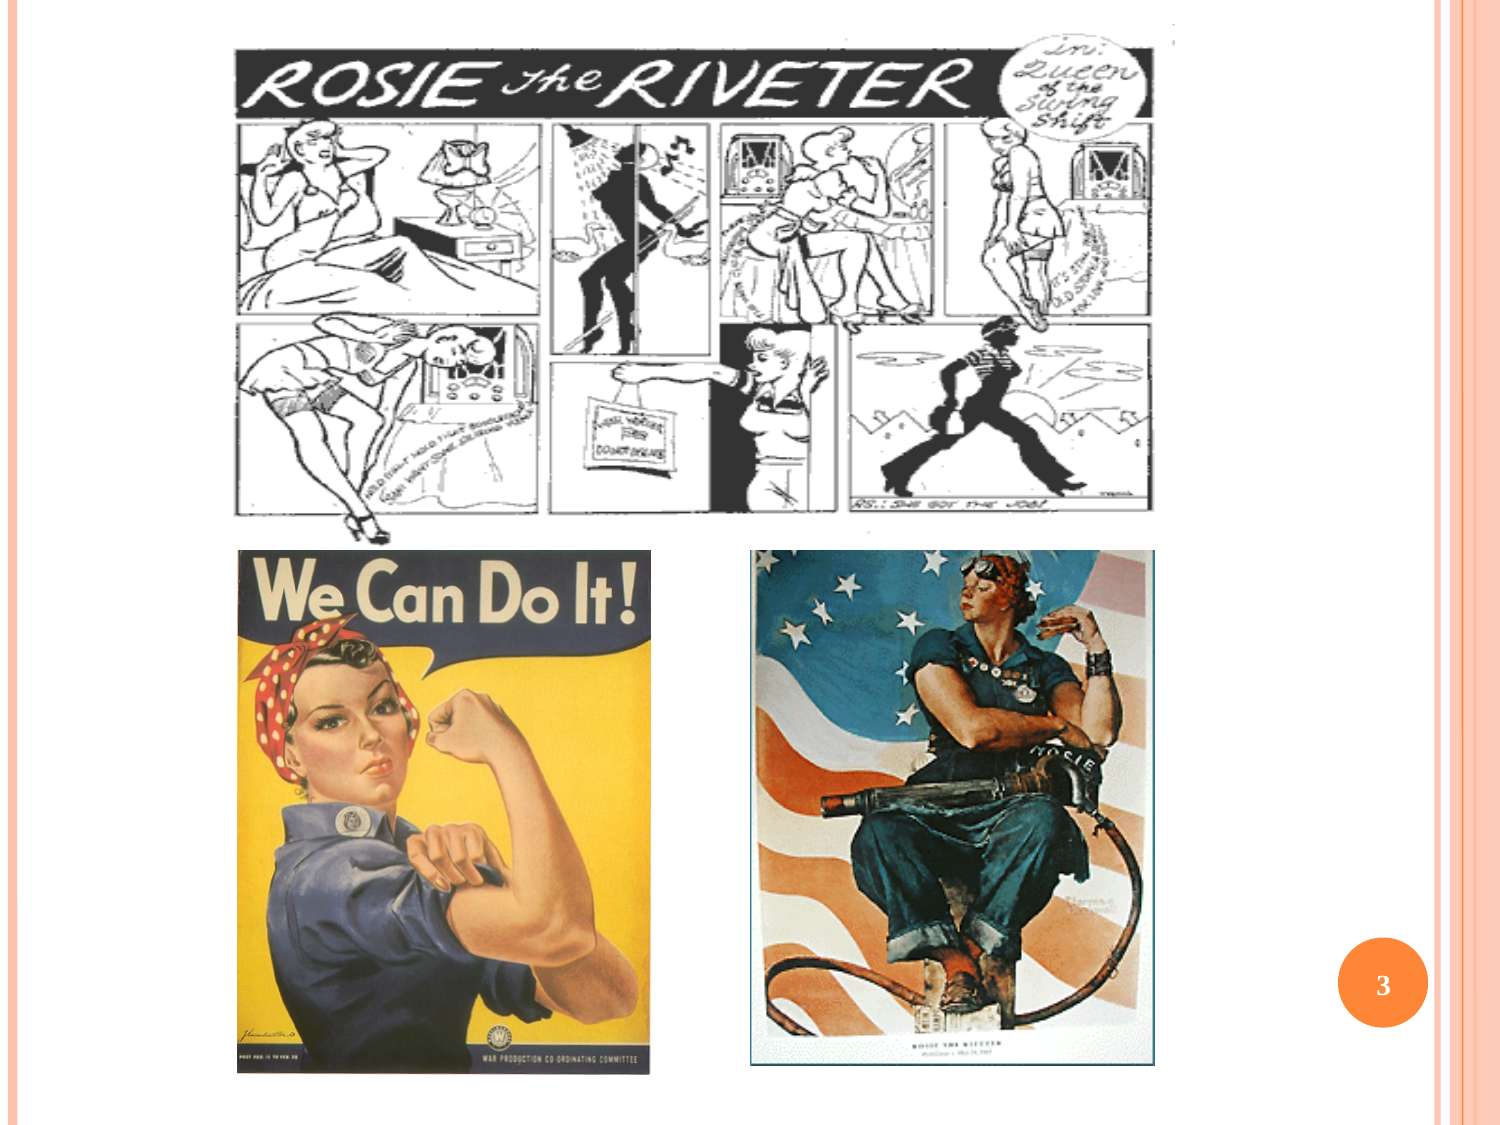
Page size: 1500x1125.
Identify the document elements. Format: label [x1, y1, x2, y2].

picture [212, 24, 1175, 1075]
text_box [1333, 940, 1434, 1027]
